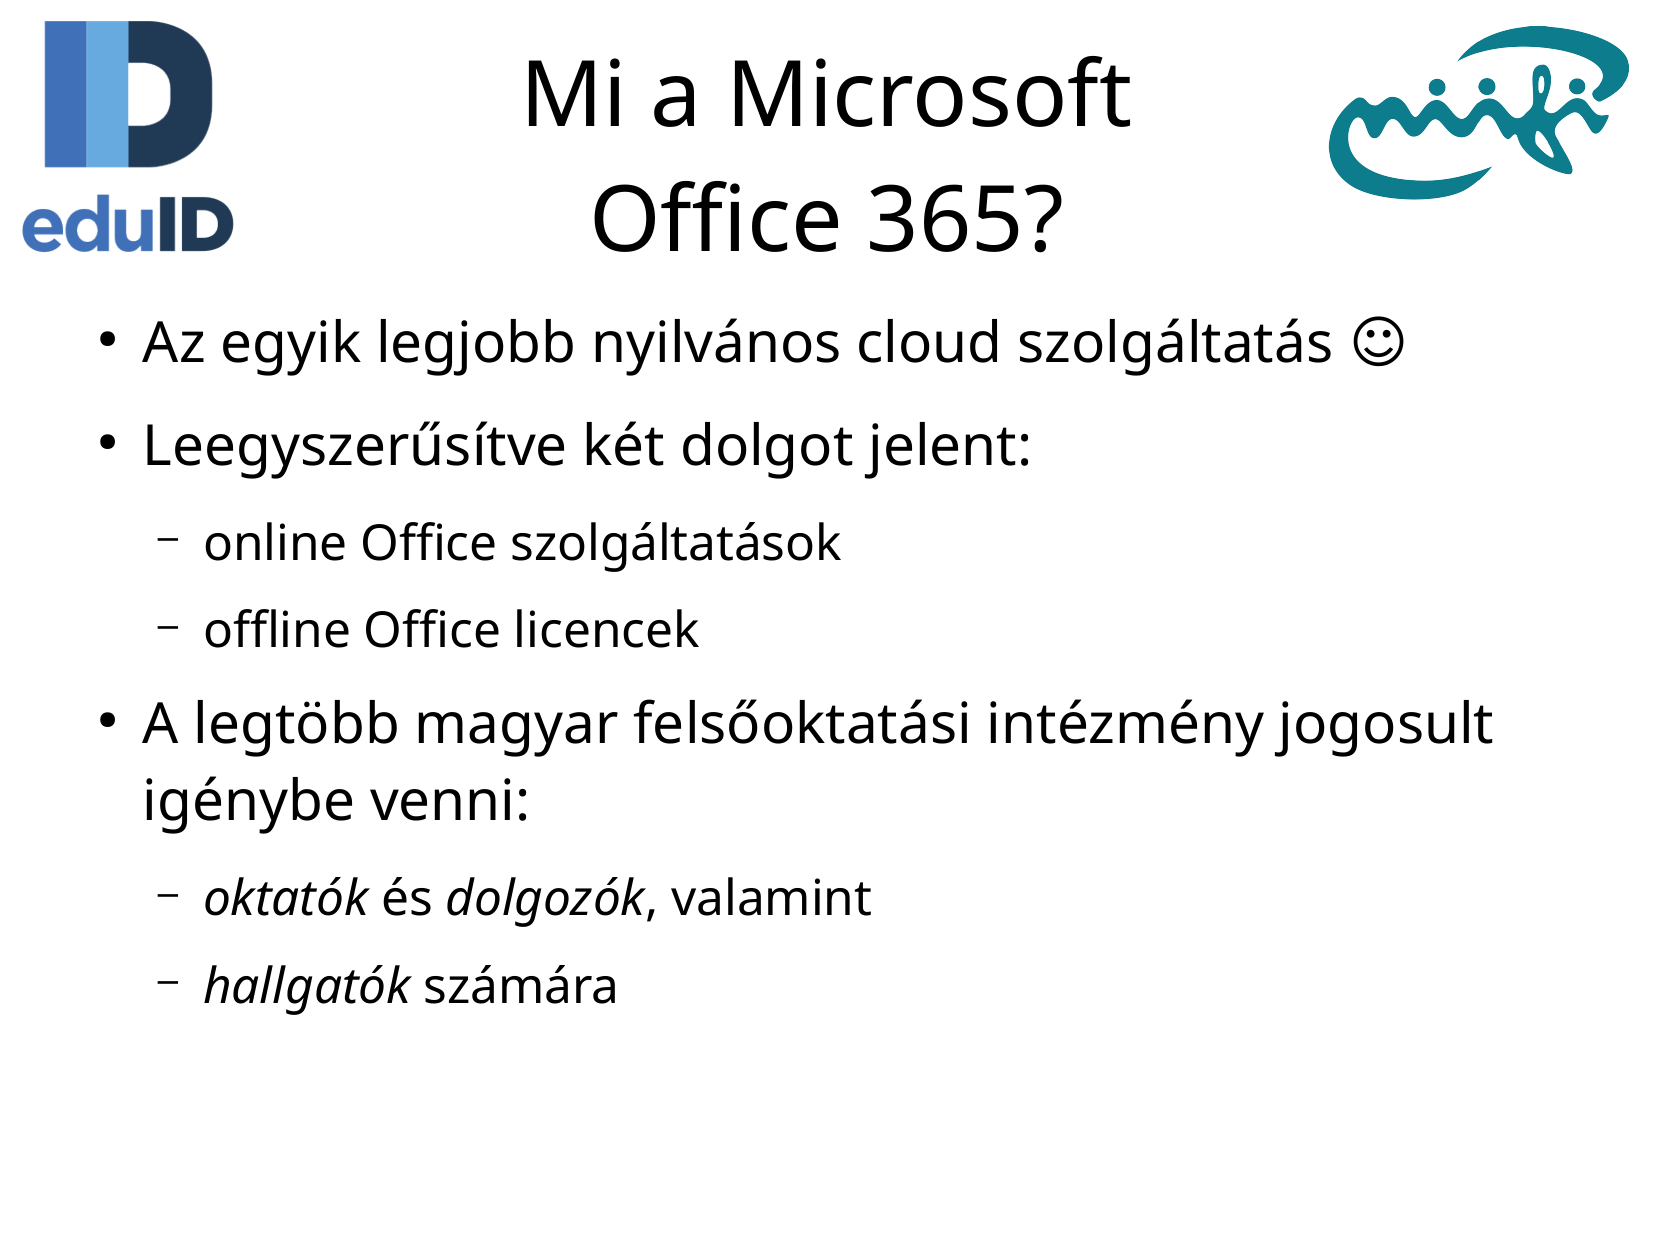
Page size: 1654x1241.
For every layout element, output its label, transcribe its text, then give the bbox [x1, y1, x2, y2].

picture [3, 0, 254, 272]
picture [1328, 26, 1629, 200]
title Mi a Microsoft Office 365? [82, 28, 1571, 278]
list Az egyik legjobb nyilvános cloud szolgáltatás ☺ Leegyszerűsítve két dolgot jelent: online Office szolgáltatások offline Office licencek A legtöbb magyar felsőoktatási intézmény jogosult igénybe venni: oktatók és dolgozók, valamint hallgatók számára [82, 302, 1571, 1022]
